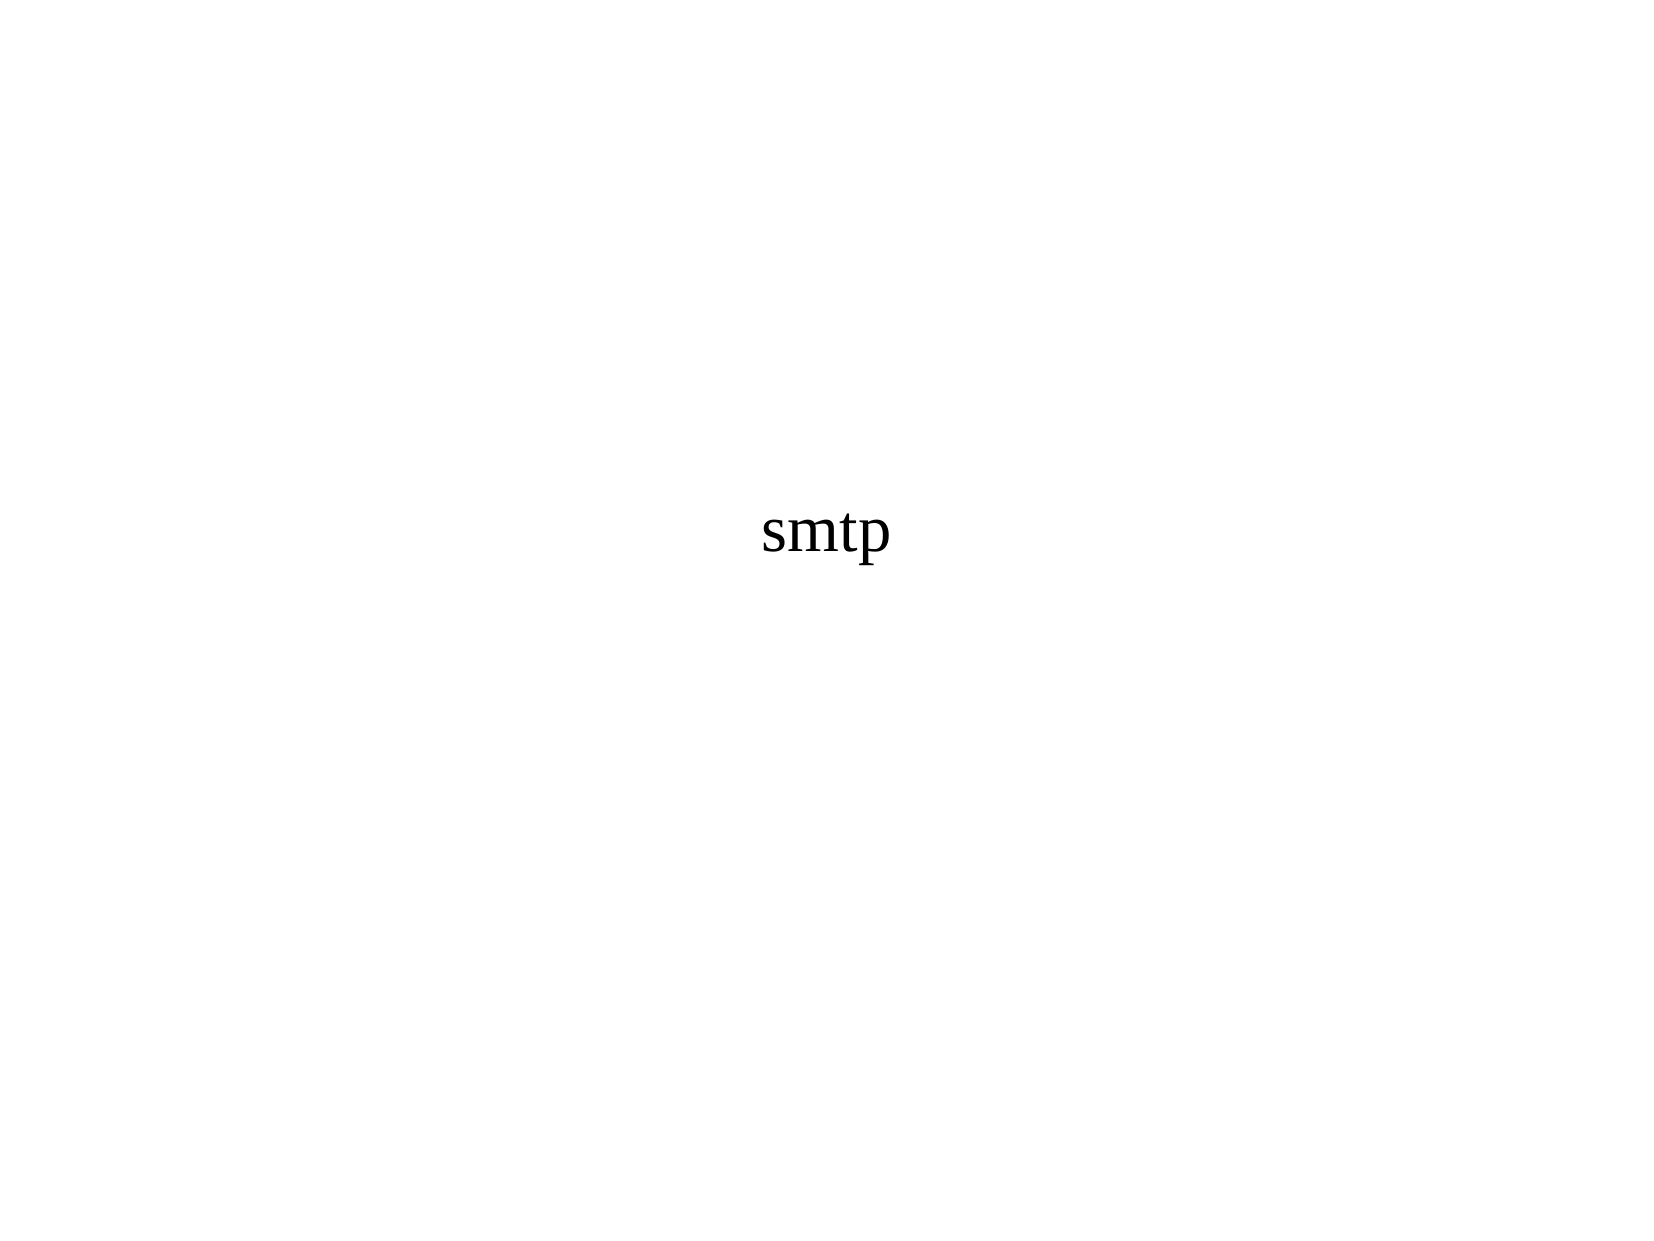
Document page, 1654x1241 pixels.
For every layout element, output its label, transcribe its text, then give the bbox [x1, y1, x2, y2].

subtitle smtp [82, 49, 1571, 1010]
